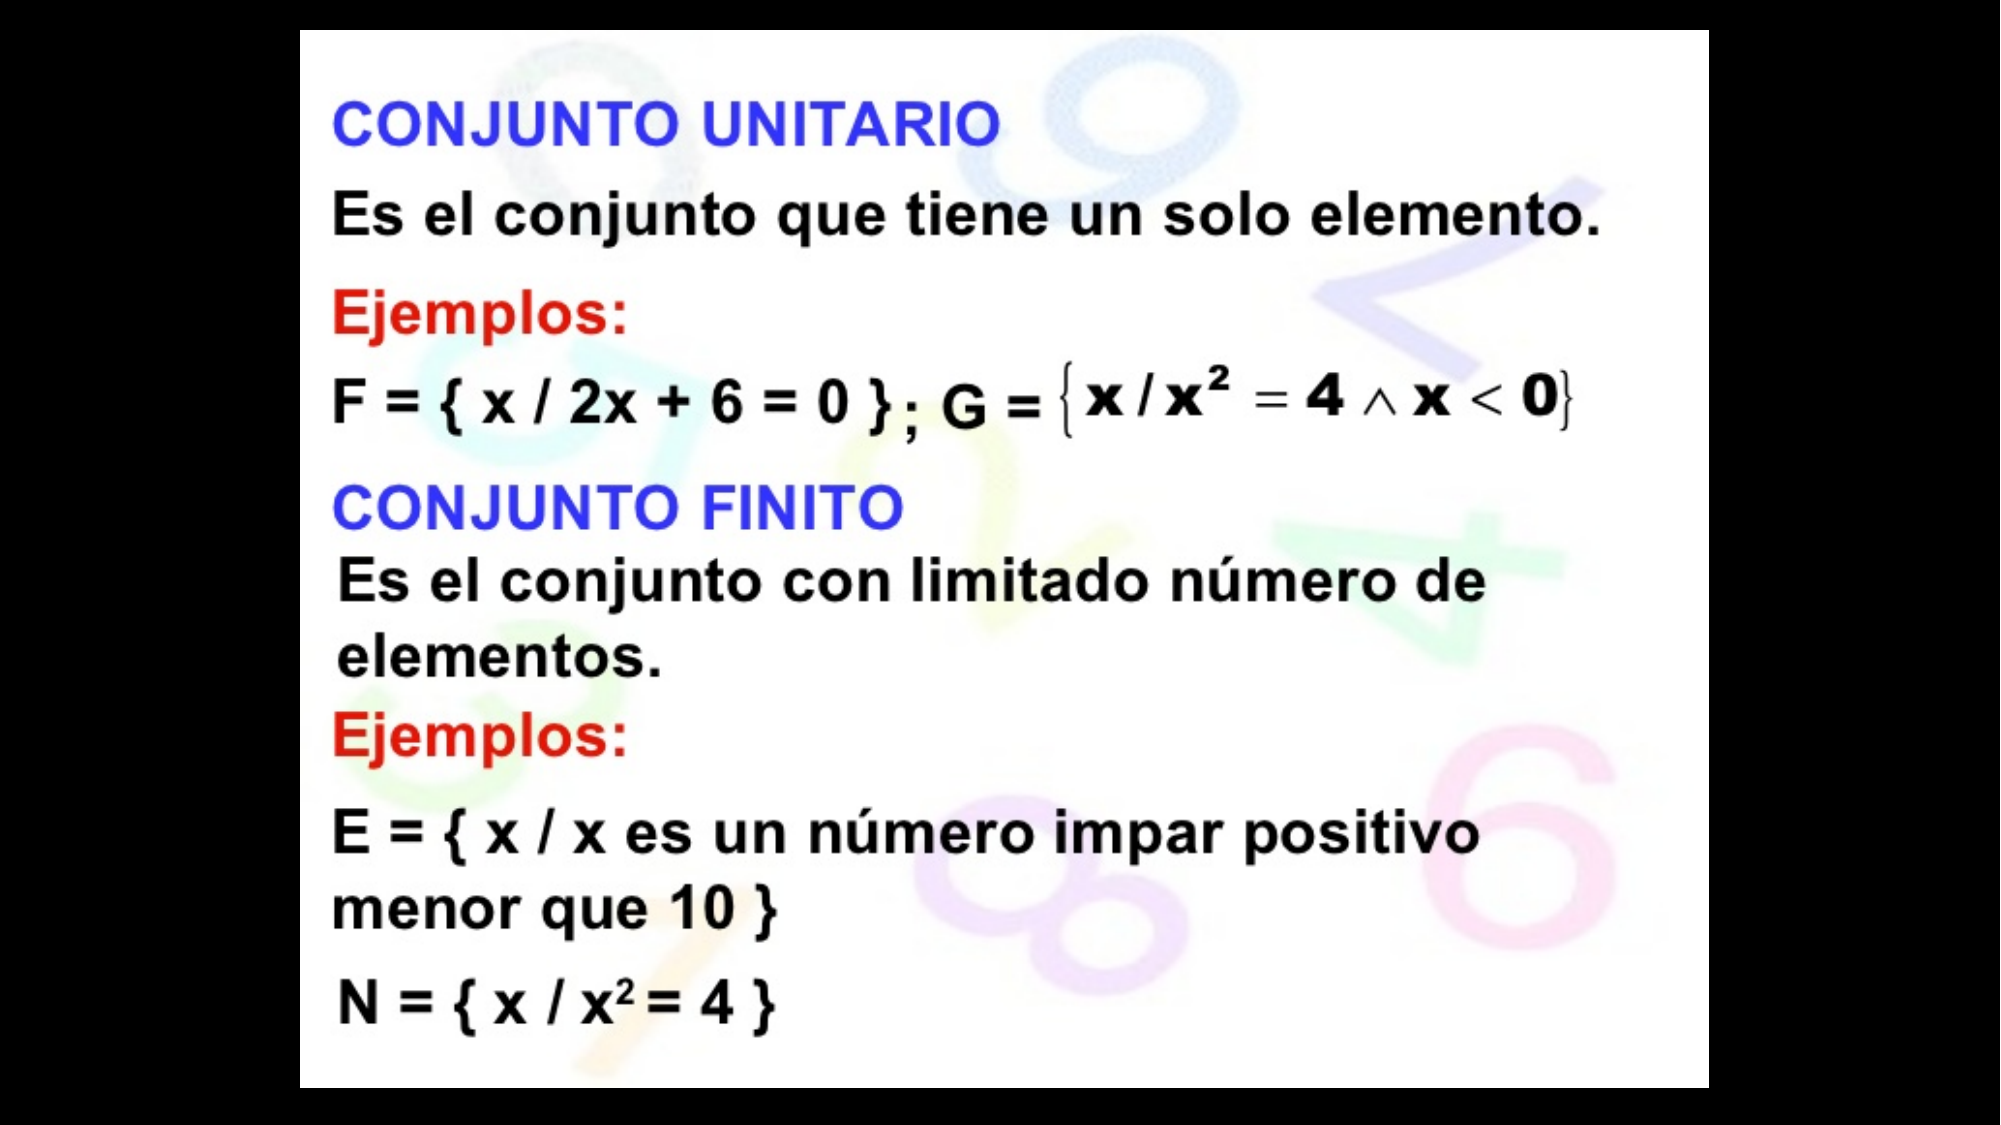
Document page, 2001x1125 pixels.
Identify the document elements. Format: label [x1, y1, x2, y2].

picture [300, 31, 1709, 1088]
